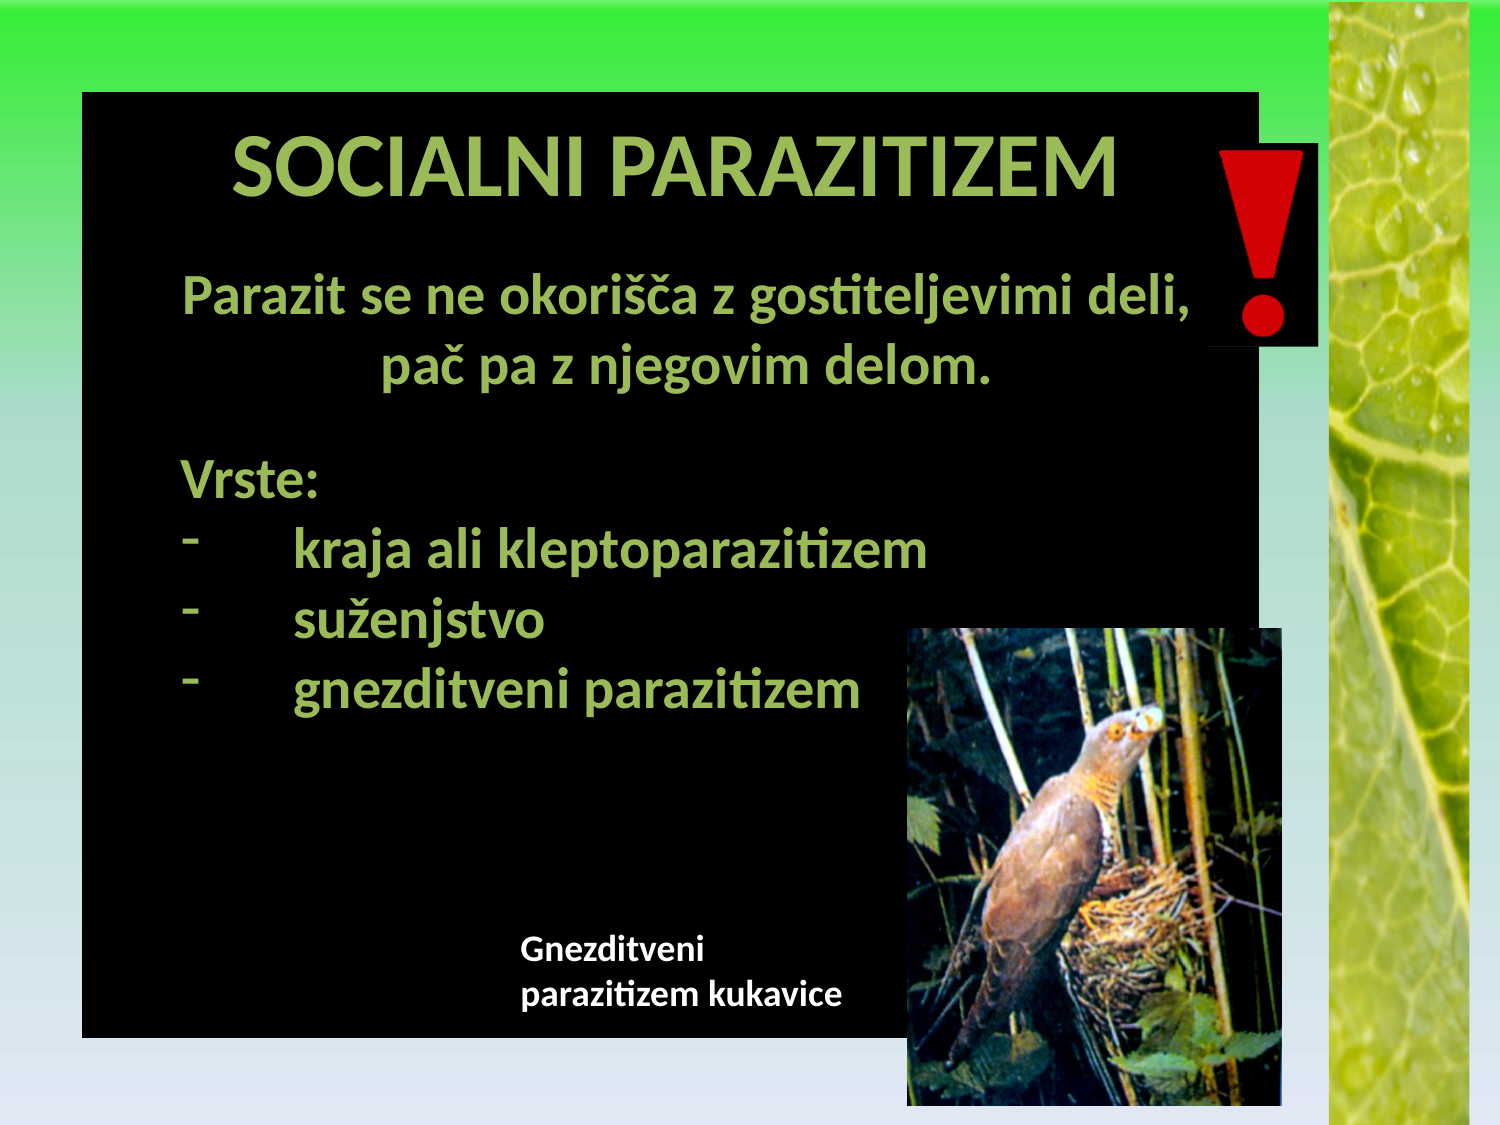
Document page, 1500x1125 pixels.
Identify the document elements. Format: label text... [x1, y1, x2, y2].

text_box SOCIALNI PARAZITIZEM [216, 97, 1137, 222]
text_box Vrste: kraja ali kleptoparazitizem suženjstvo gnezditveni parazitizem [166, 432, 944, 863]
text_box Gnezditveni parazitizem kukavice [505, 916, 908, 1022]
picture [0, 0, 1500, 1125]
text_box Parazit se ne okorišča z gostiteljevimi deli, pač pa z njegovim delom. [167, 249, 1207, 404]
